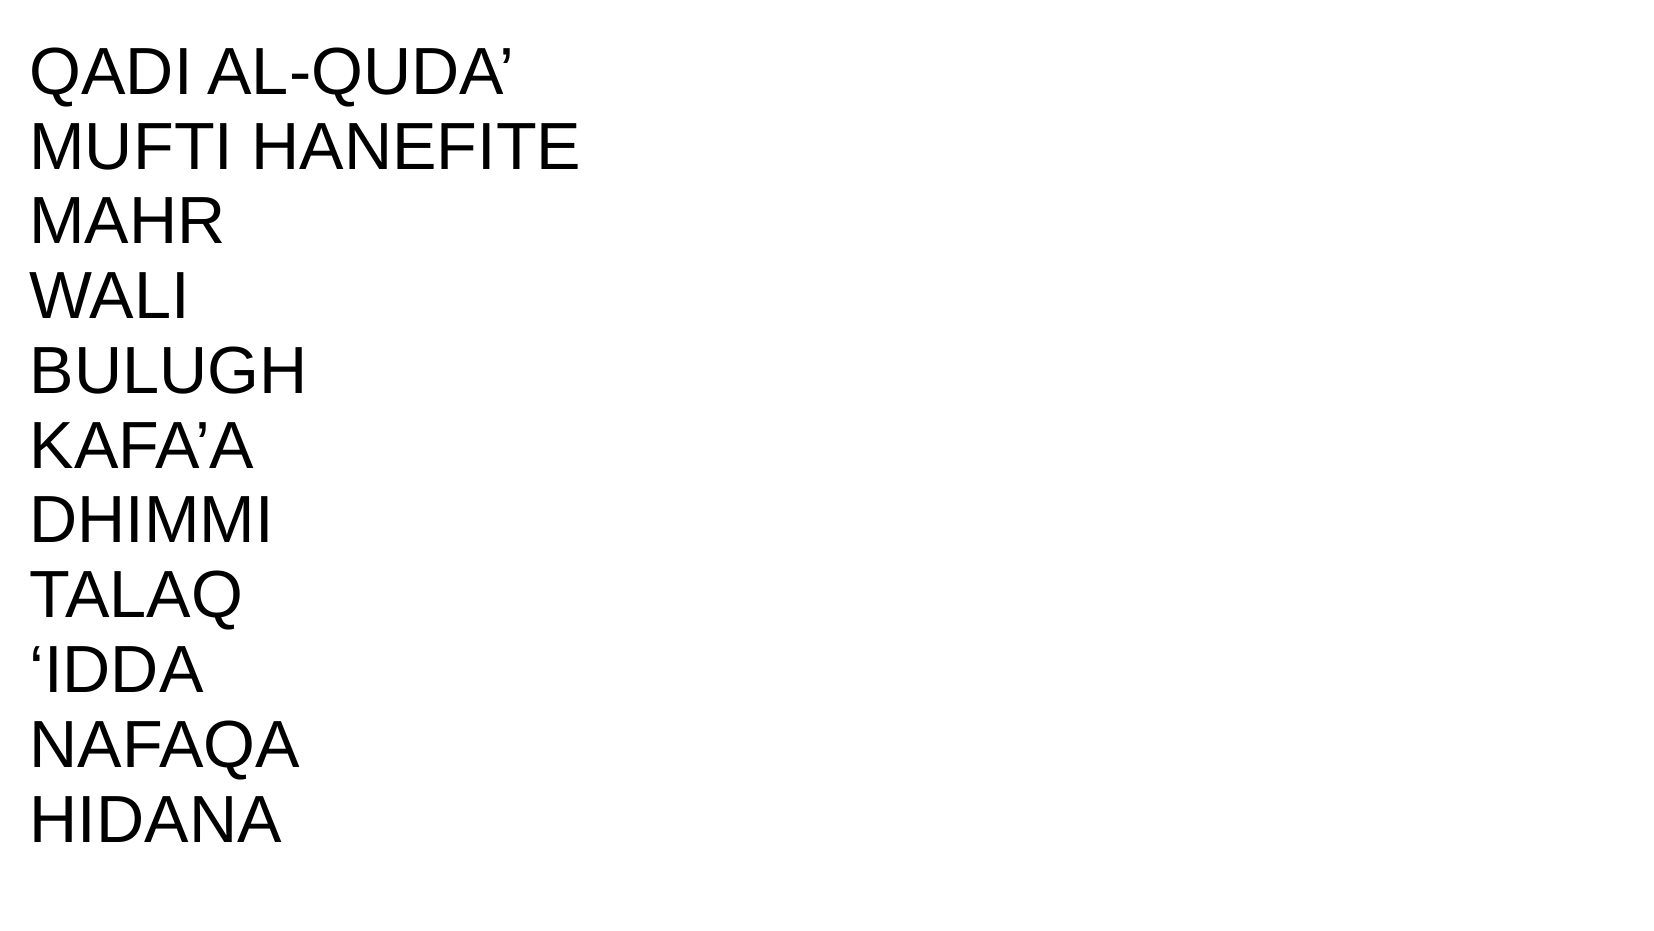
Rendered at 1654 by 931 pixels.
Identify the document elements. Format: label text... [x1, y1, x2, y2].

subtitle QADI AL-QUDA’ MUFTI HANEFITE MAHR WALI BULUGH KAFA’A DHIMMI TALAQ ‘IDDA NAFAQA HIDANA [29, 33, 1625, 857]
